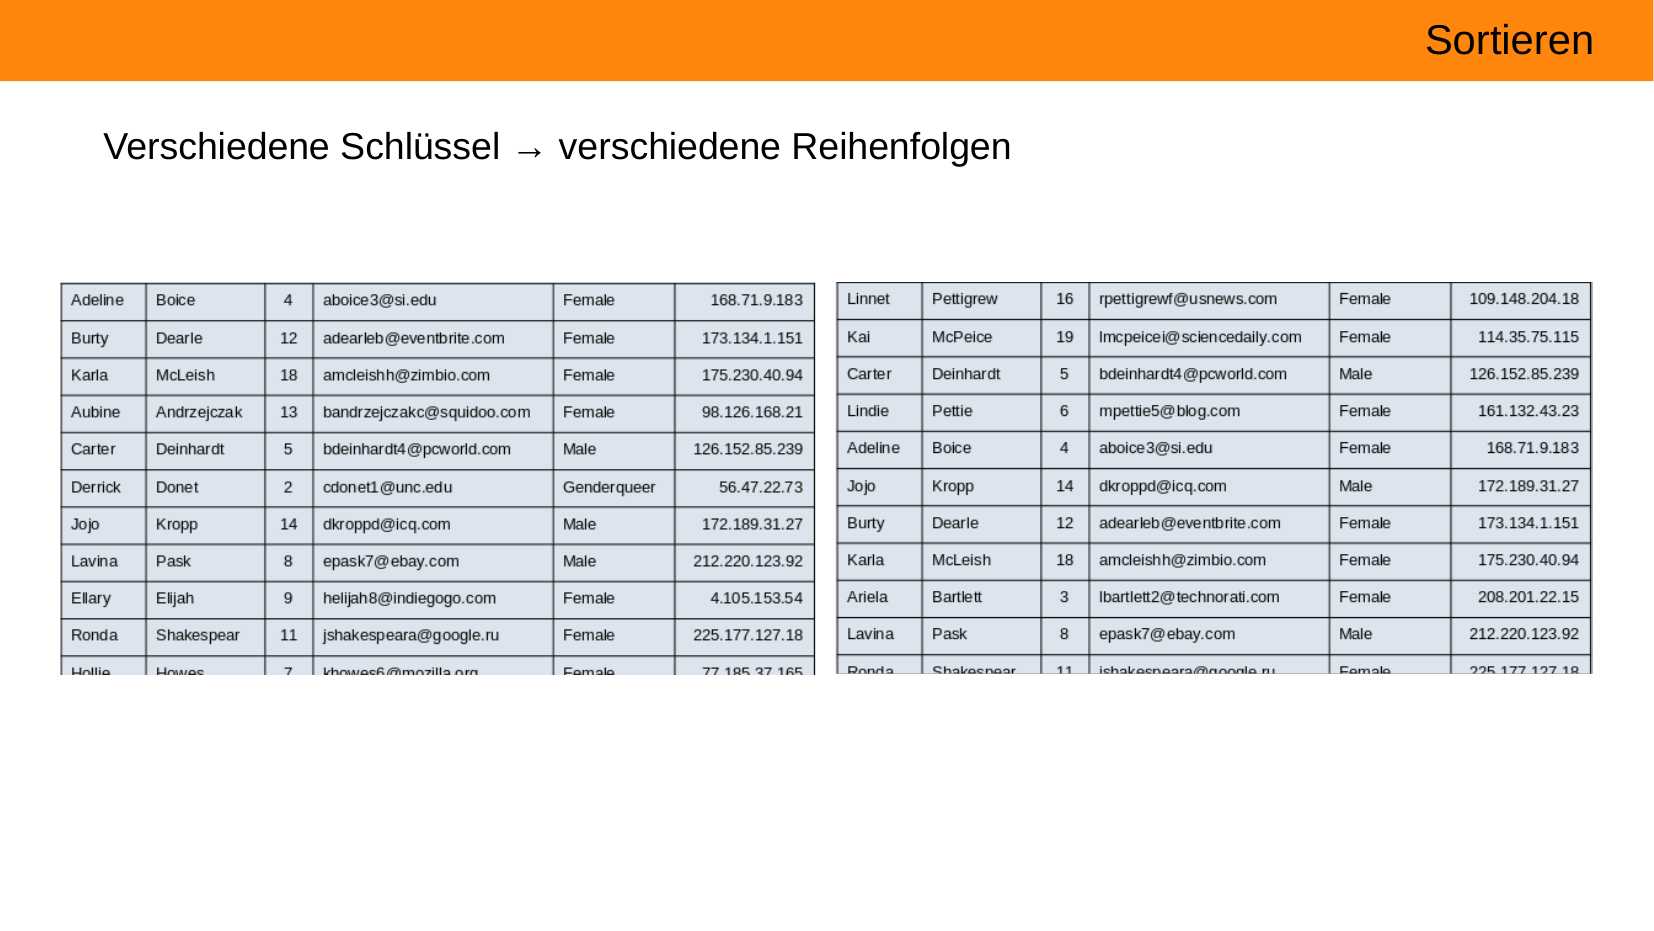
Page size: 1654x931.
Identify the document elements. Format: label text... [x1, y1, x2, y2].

title Sortieren [0, 0, 1654, 82]
picture [60, 282, 1595, 675]
text_box Verschiedene Schlüssel → verschiedene Reihenfolgen [88, 118, 1536, 175]
